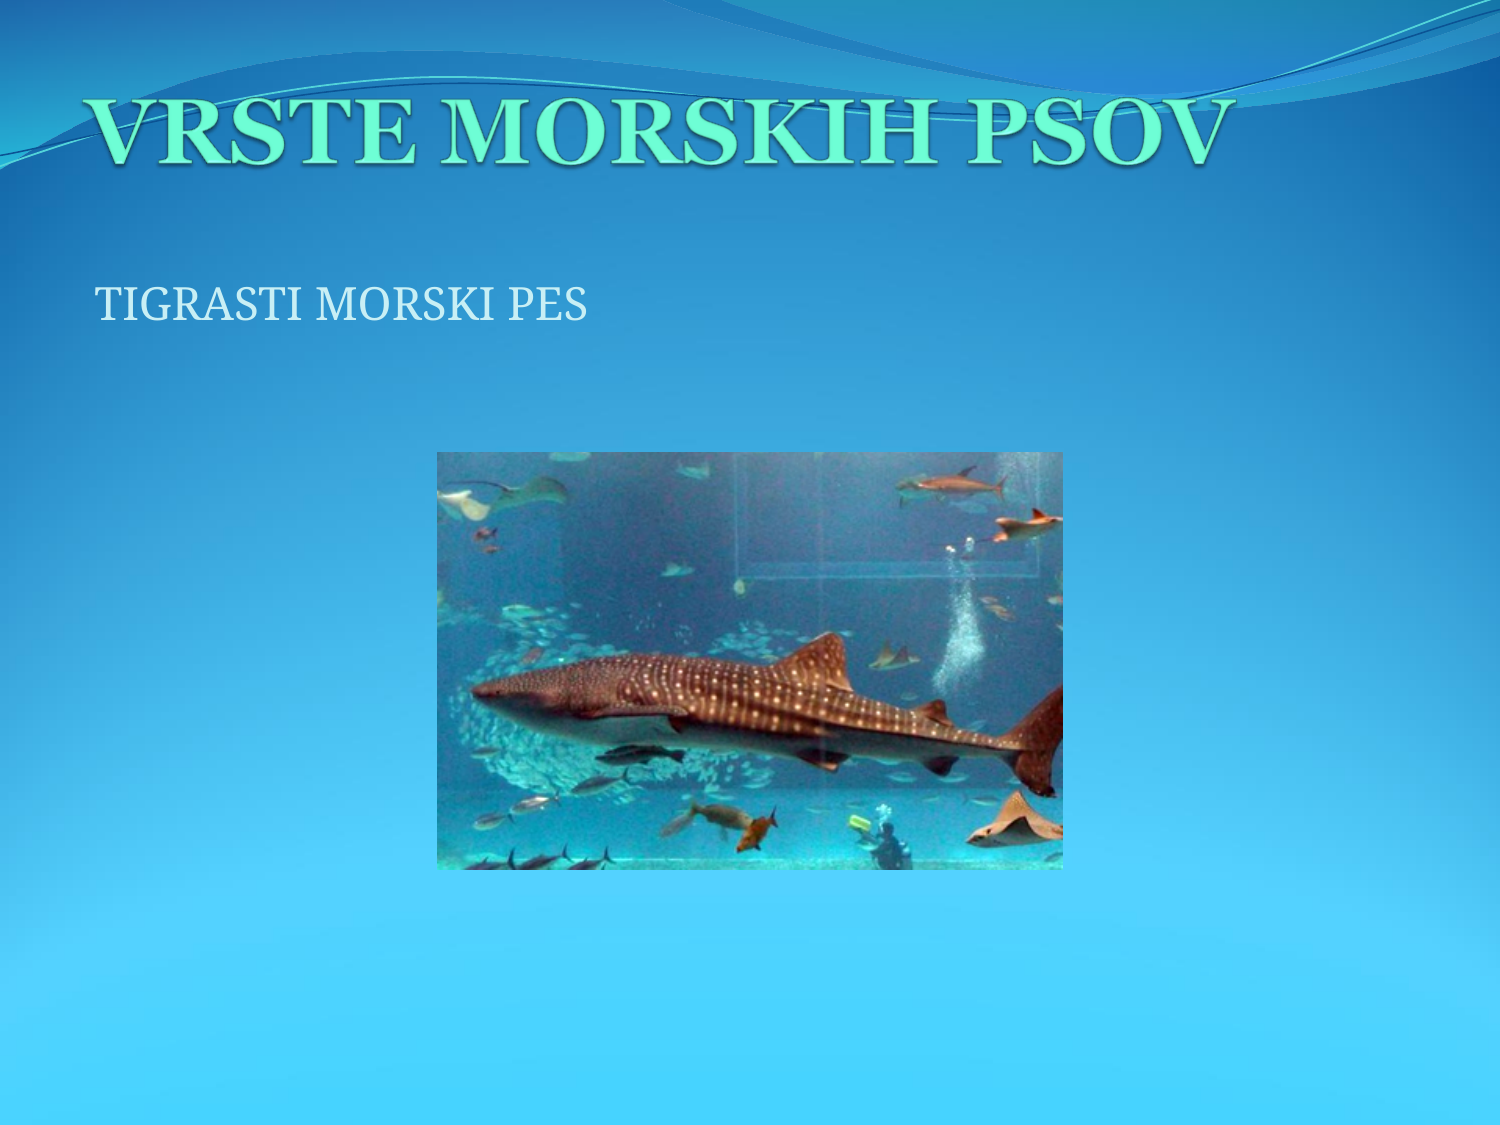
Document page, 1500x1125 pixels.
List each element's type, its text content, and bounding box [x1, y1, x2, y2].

picture [0, 0, 1500, 1125]
text_box TIGRASTI MORSKI PES [86, 267, 1362, 386]
